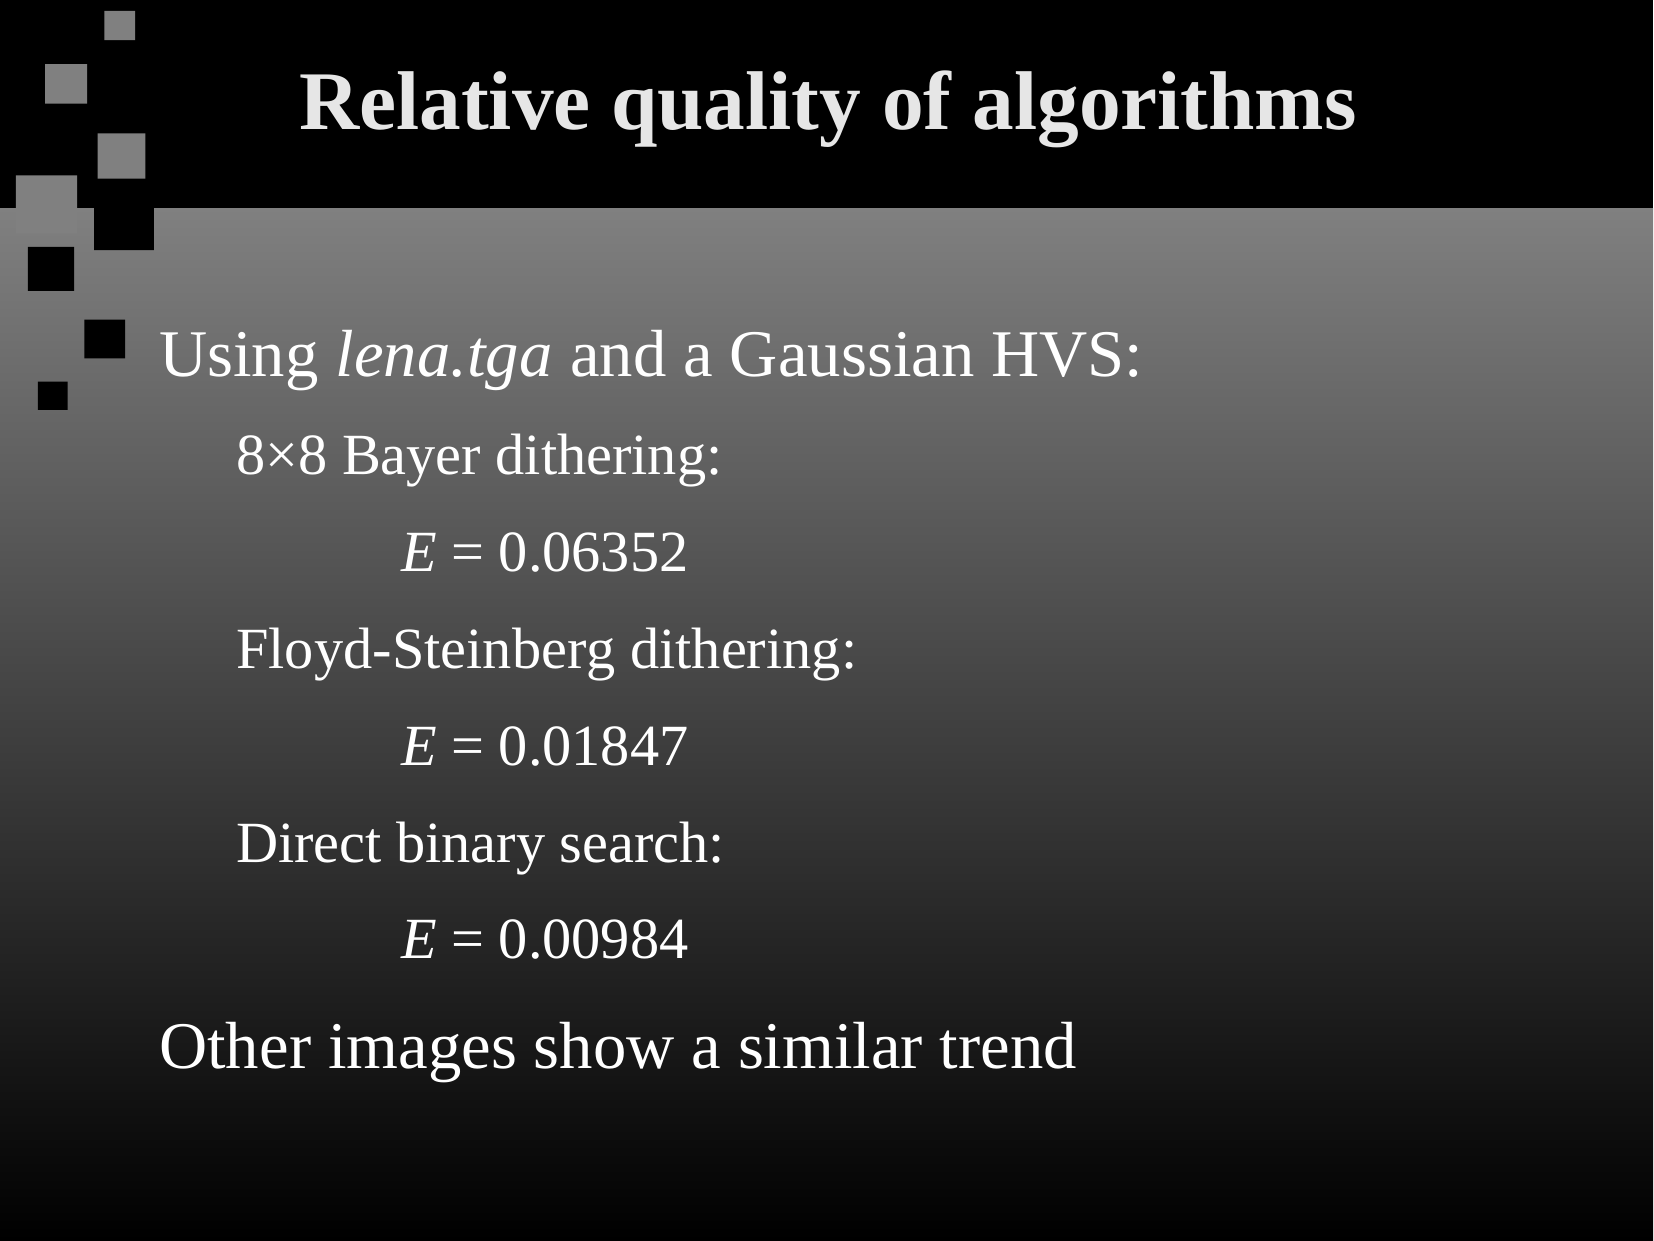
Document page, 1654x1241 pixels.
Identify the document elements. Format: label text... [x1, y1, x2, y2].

list Using lena.tga and a Gaussian HVS: 8×8 Bayer dithering: E = 0.06352 Floyd-Steinberg dithering: E = 0.01847 Direct binary search: E = 0.00984 Other images show a similar trend [141, 279, 1532, 1183]
title Relative quality of algorithms [90, 0, 1567, 204]
